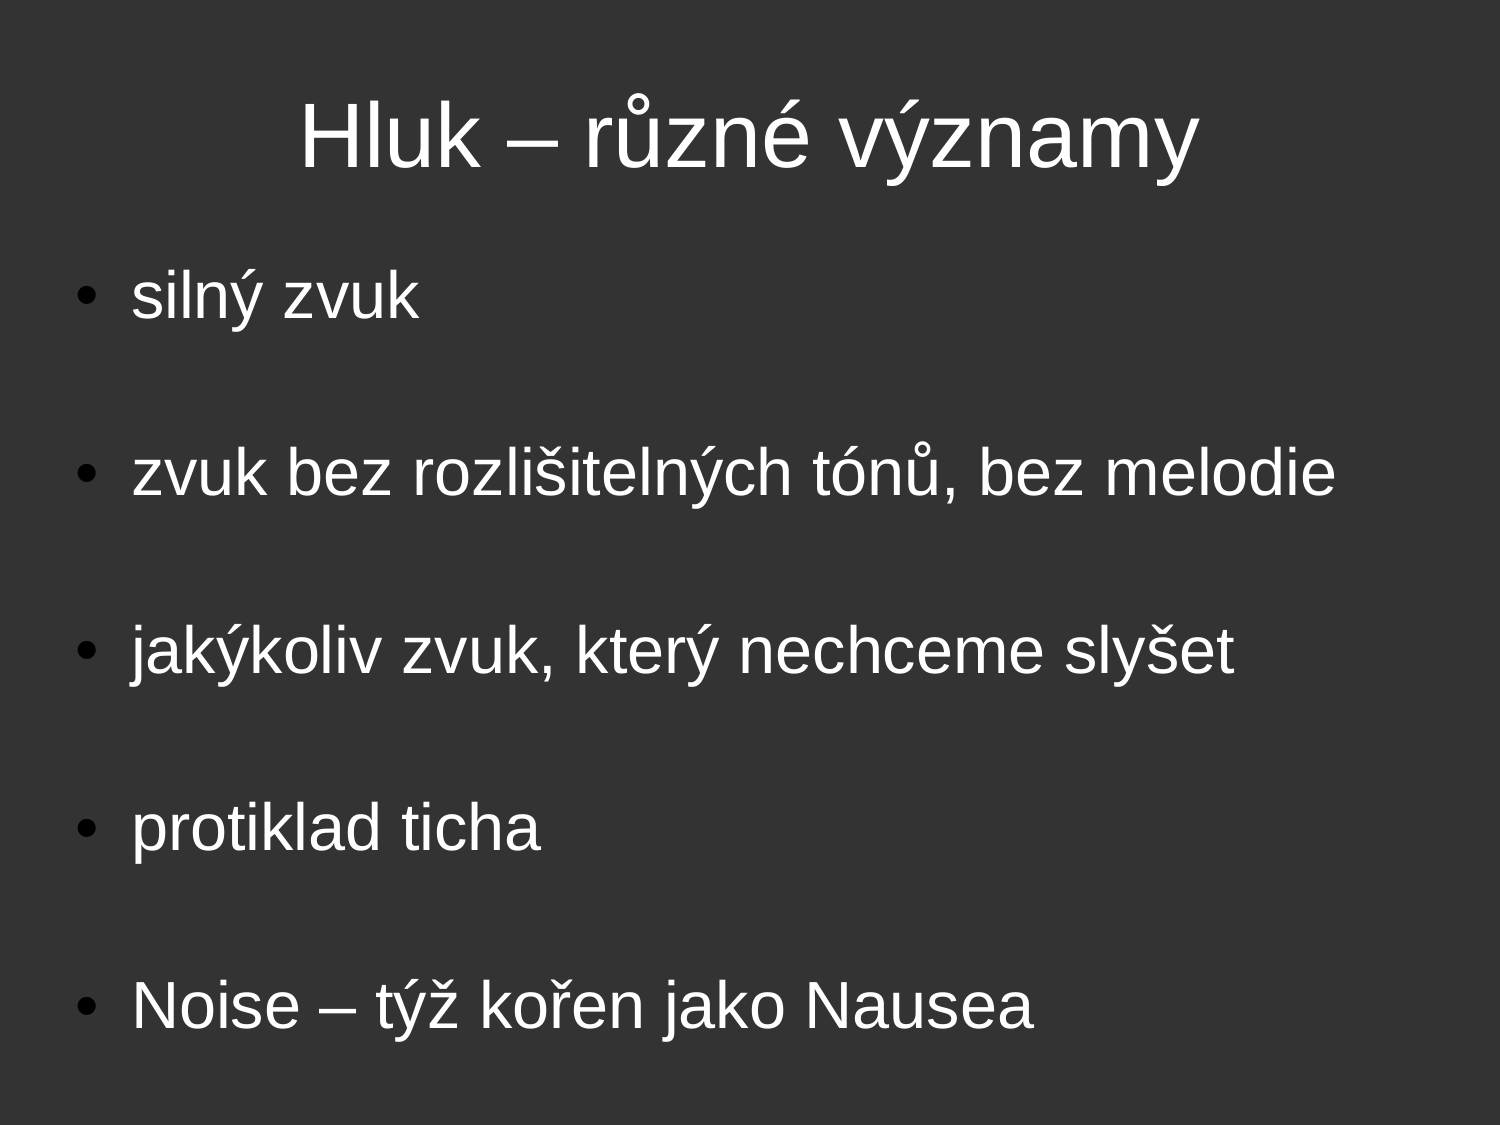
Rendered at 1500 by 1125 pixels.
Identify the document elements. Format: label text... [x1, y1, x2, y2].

title Hluk – různé významy [75, 21, 1425, 257]
list silný zvuk zvuk bez rozlišitelných tónů, bez melodie jakýkoliv zvuk, který nechceme slyšet protiklad ticha Noise – týž kořen jako Nausea [75, 262, 1425, 1048]
